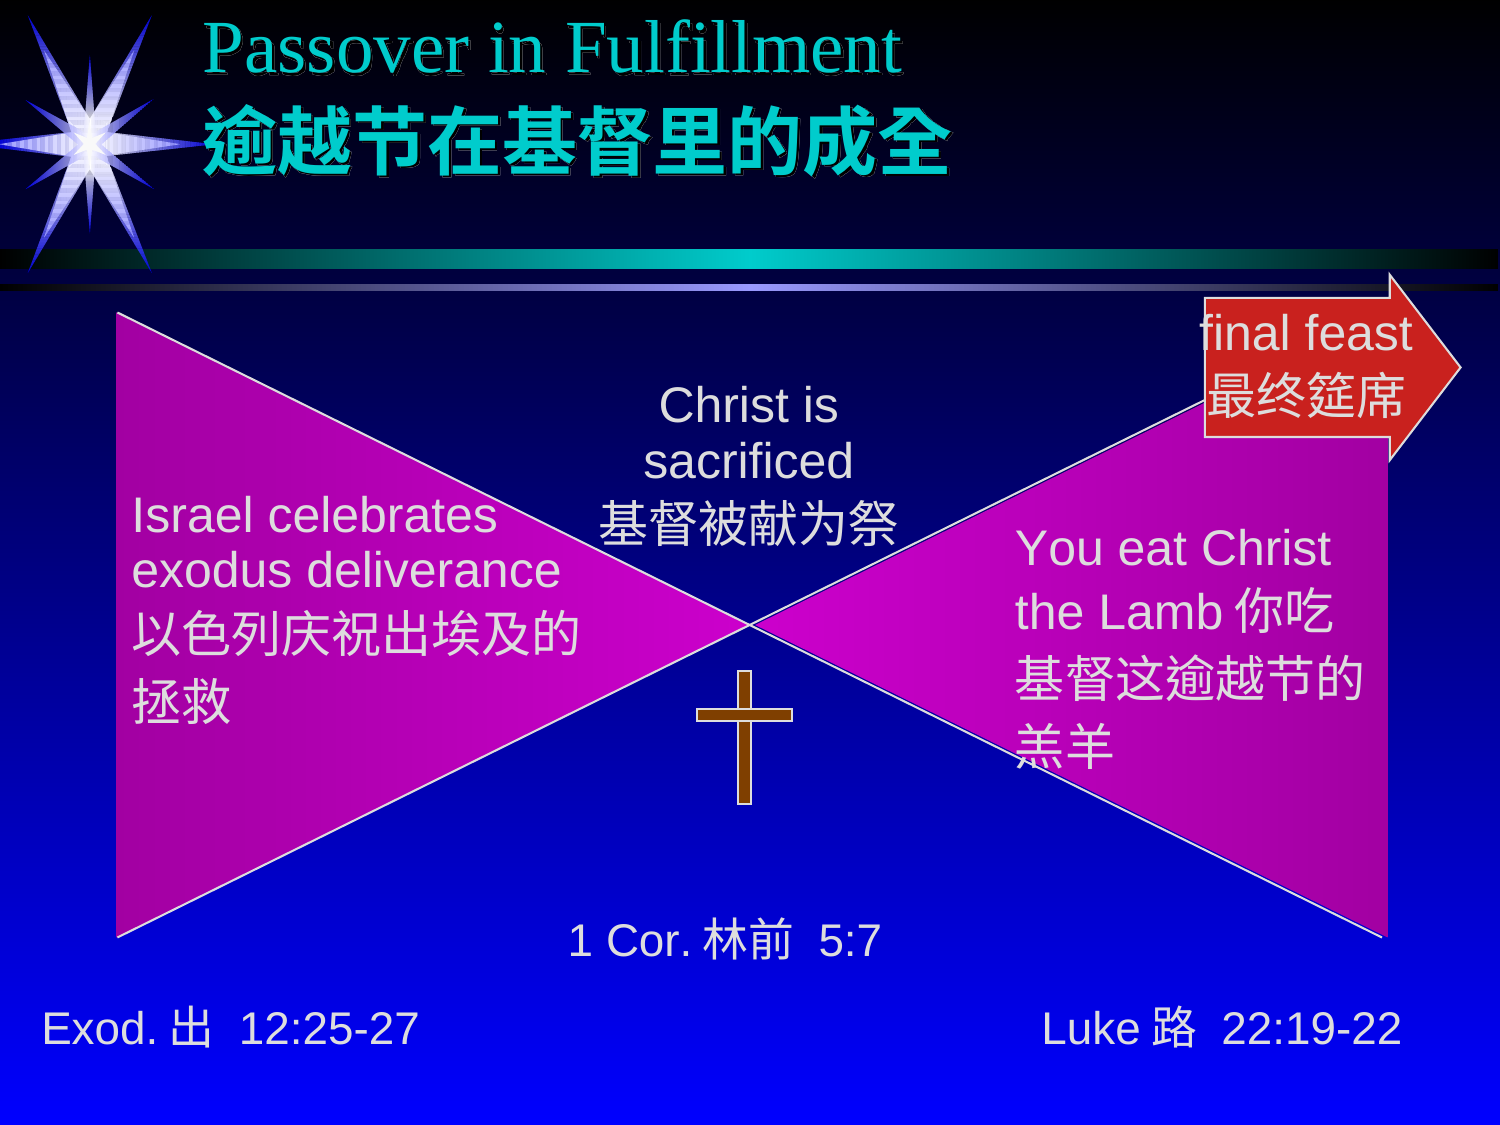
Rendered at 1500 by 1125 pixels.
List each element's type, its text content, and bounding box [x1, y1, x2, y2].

text_box Christ is sacrificed 基督被献为祭 [531, 369, 966, 565]
text_box [116, 312, 449, 479]
text_box [617, 565, 745, 688]
title Passover in Fulfillment 逾越节在基督里的成全 [187, 13, 1463, 287]
text_box final feast 最终筵席 [1204, 274, 1461, 461]
text_box [696, 671, 792, 804]
text_box Luke路 22:19-22 [1026, 987, 1487, 1066]
text_box Israel celebrates exodus deliverance 以色列庆祝出埃及的拯救 [116, 479, 617, 743]
text_box [116, 743, 506, 938]
text_box 1 Cor.林前 5:7 [552, 900, 974, 978]
text_box [755, 403, 1388, 938]
text_box Exod.出 12:25-27 [26, 987, 514, 1066]
text_box You eat Christ the Lamb你吃基督这逾越节的羔羊 [999, 512, 1382, 789]
